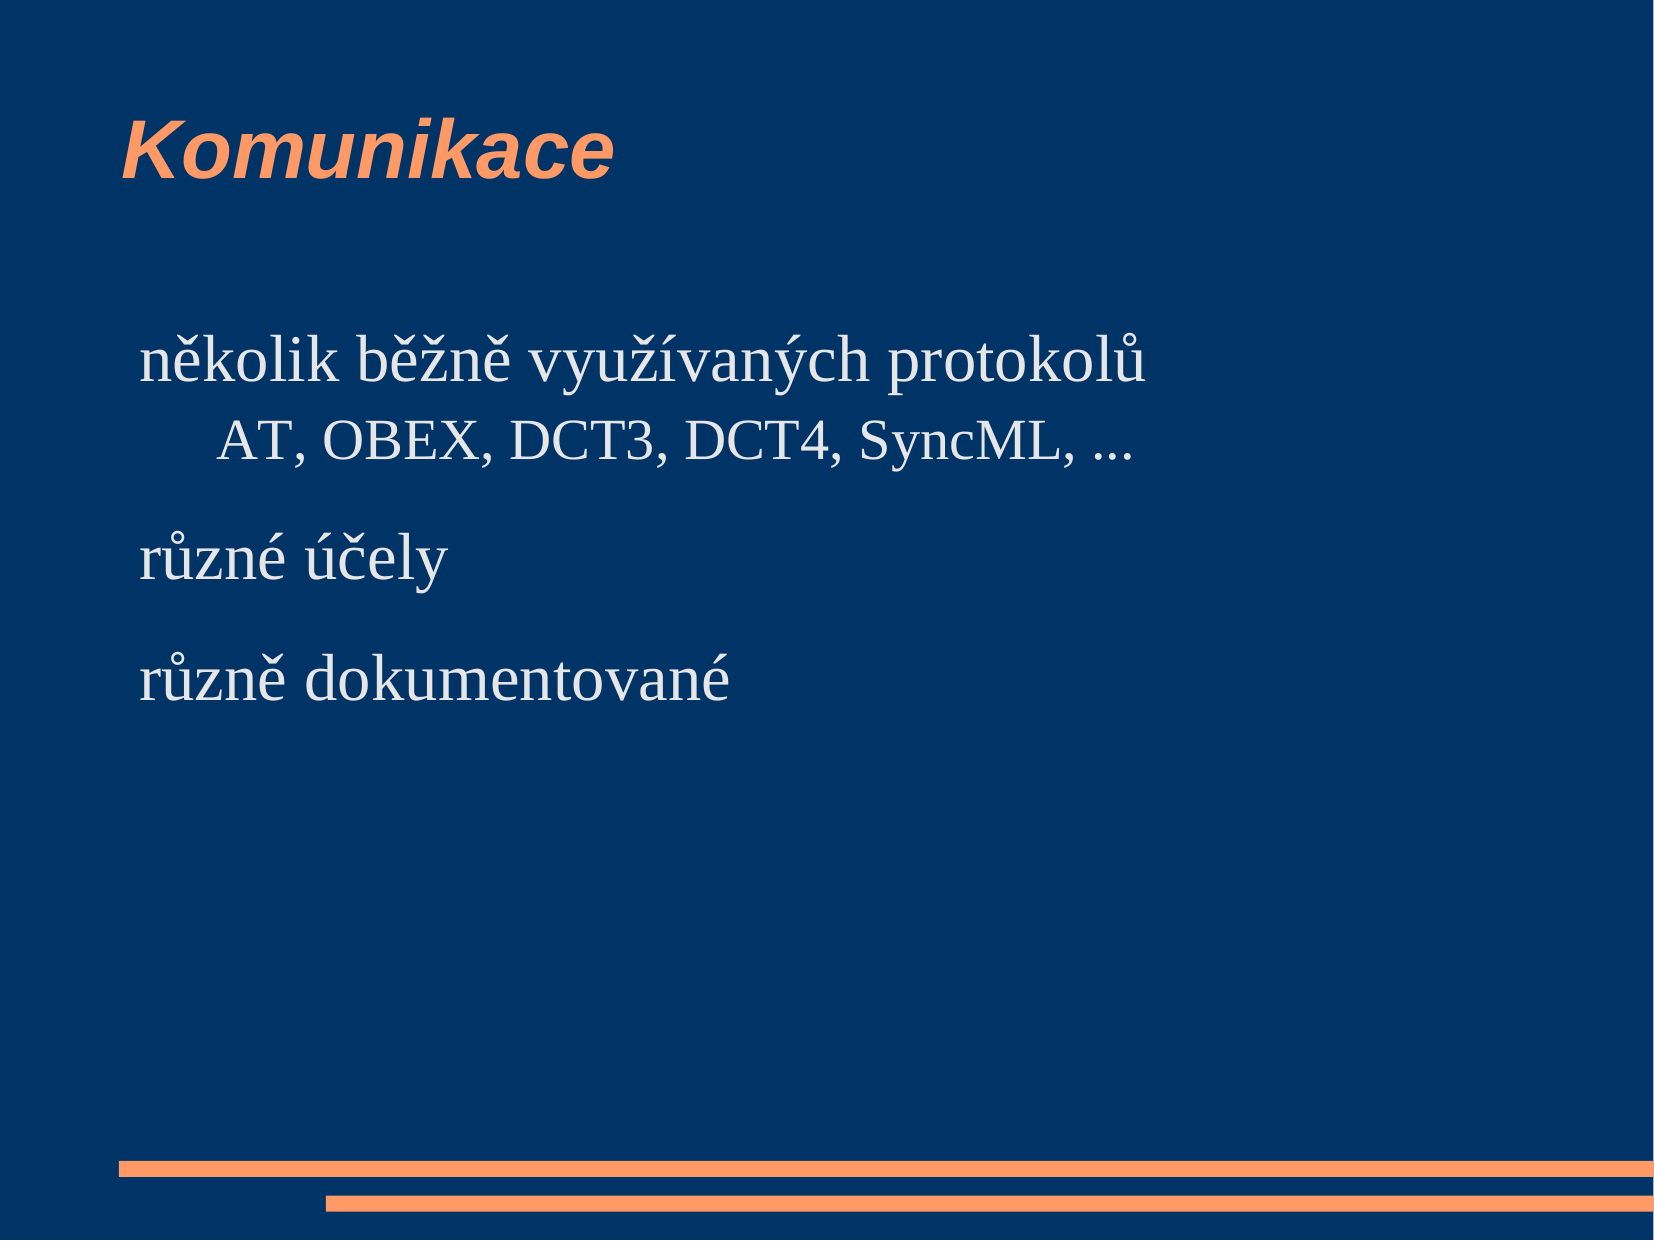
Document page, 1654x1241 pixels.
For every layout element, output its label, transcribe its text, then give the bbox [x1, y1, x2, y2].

list několik běžně využívaných protokolů AT, OBEX, DCT3, DCT4, SyncML, ... různé účely různě dokumentované [121, 322, 1561, 1133]
title Komunikace [121, 46, 1534, 254]
